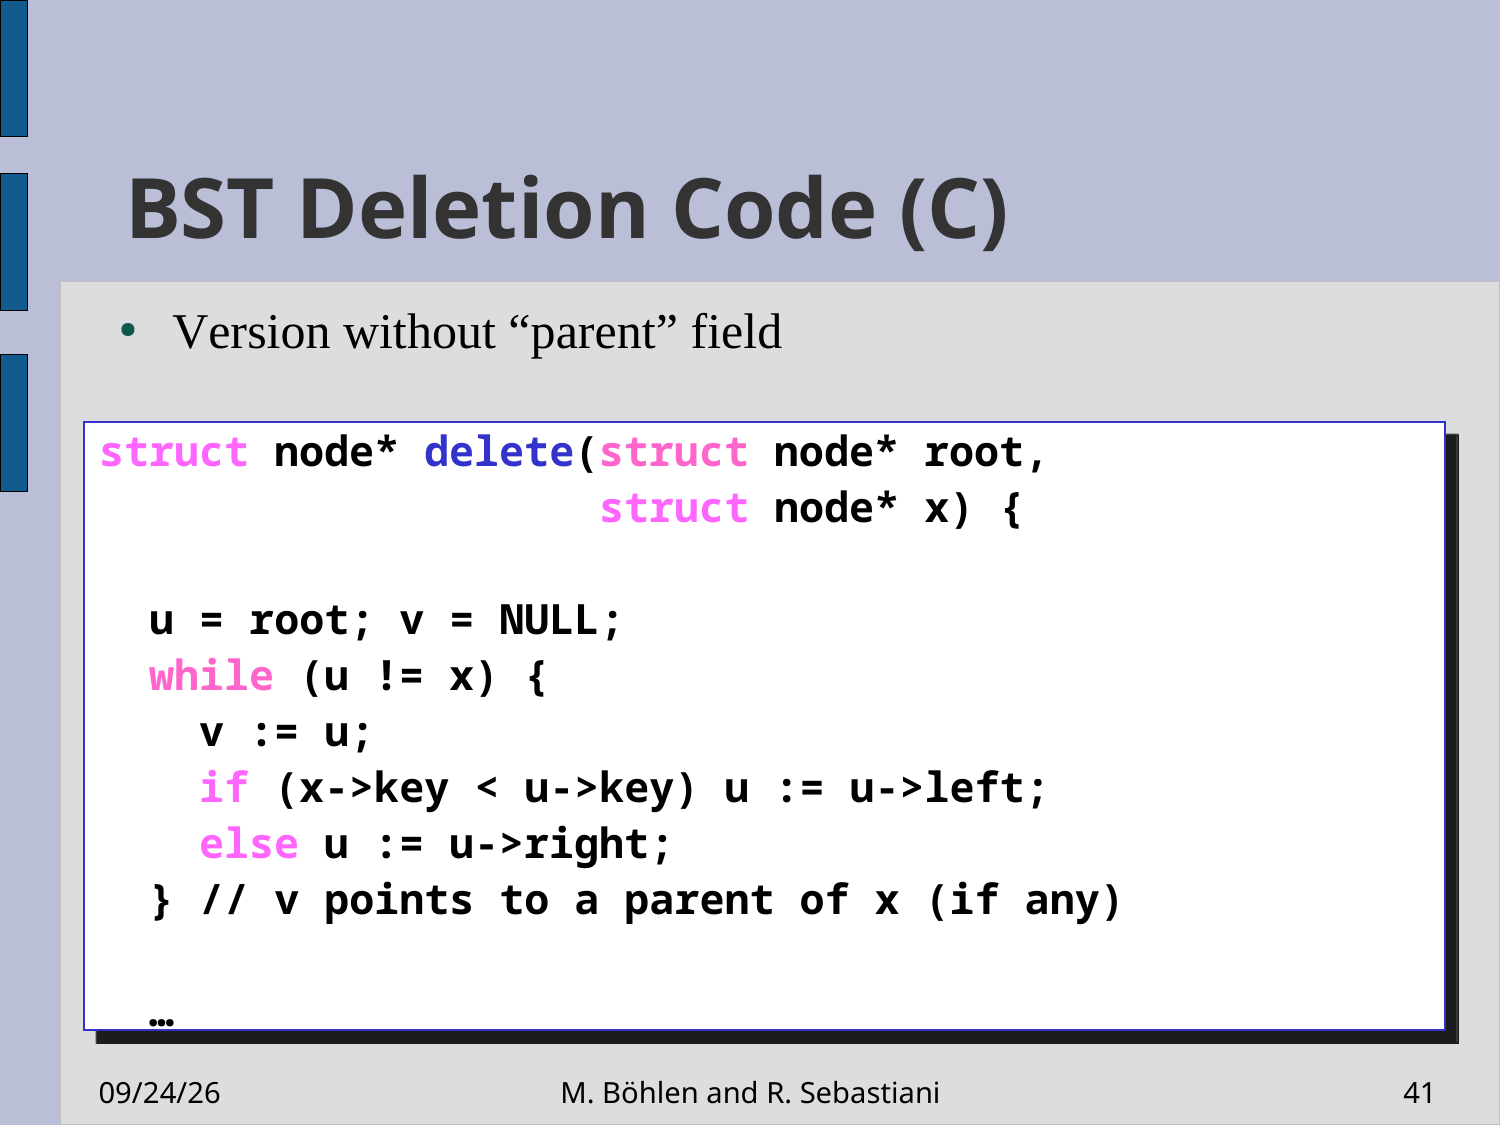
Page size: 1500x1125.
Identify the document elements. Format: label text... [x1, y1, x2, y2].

text_box Version without “parent” field [86, 301, 1452, 439]
title BST Deletion Code (C) [110, 67, 1392, 271]
text_box struct node* delete(struct node* root, struct node* x) { u = root; v = NULL; while (u != x) { v := u; if (x->key < u->key) u := u->left; else u := u->right; } // v points to a parent of x (if any) … [84, 422, 1446, 1031]
